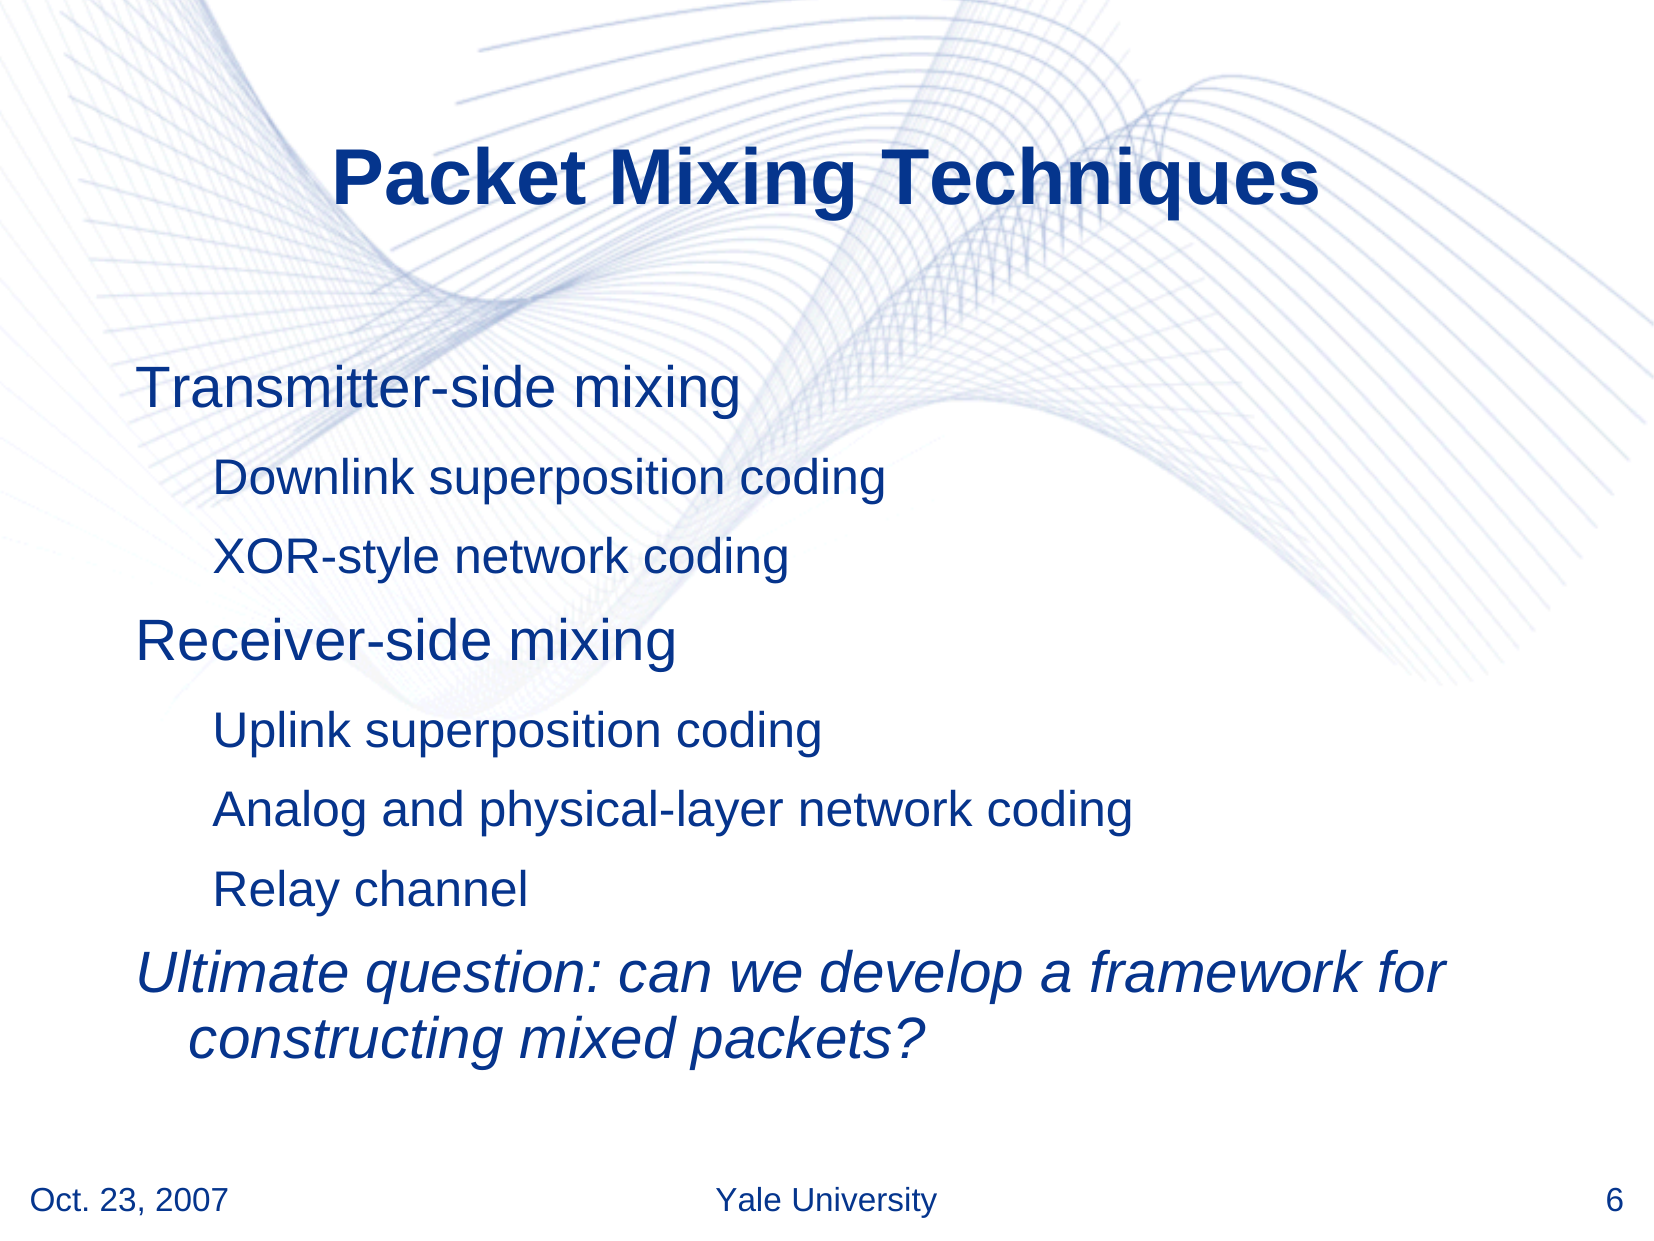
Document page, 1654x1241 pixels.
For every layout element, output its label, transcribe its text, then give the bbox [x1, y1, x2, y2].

title Packet Mixing Techniques [118, 59, 1536, 296]
picture [0, 0, 1654, 1241]
list Transmitter-side mixing Downlink superposition coding XOR-style network coding Receiver-side mixing Uplink superposition coding Analog and physical-layer network coding Relay channel Ultimate question: can we develop a framework for constructing mixed packets? [118, 354, 1536, 1123]
